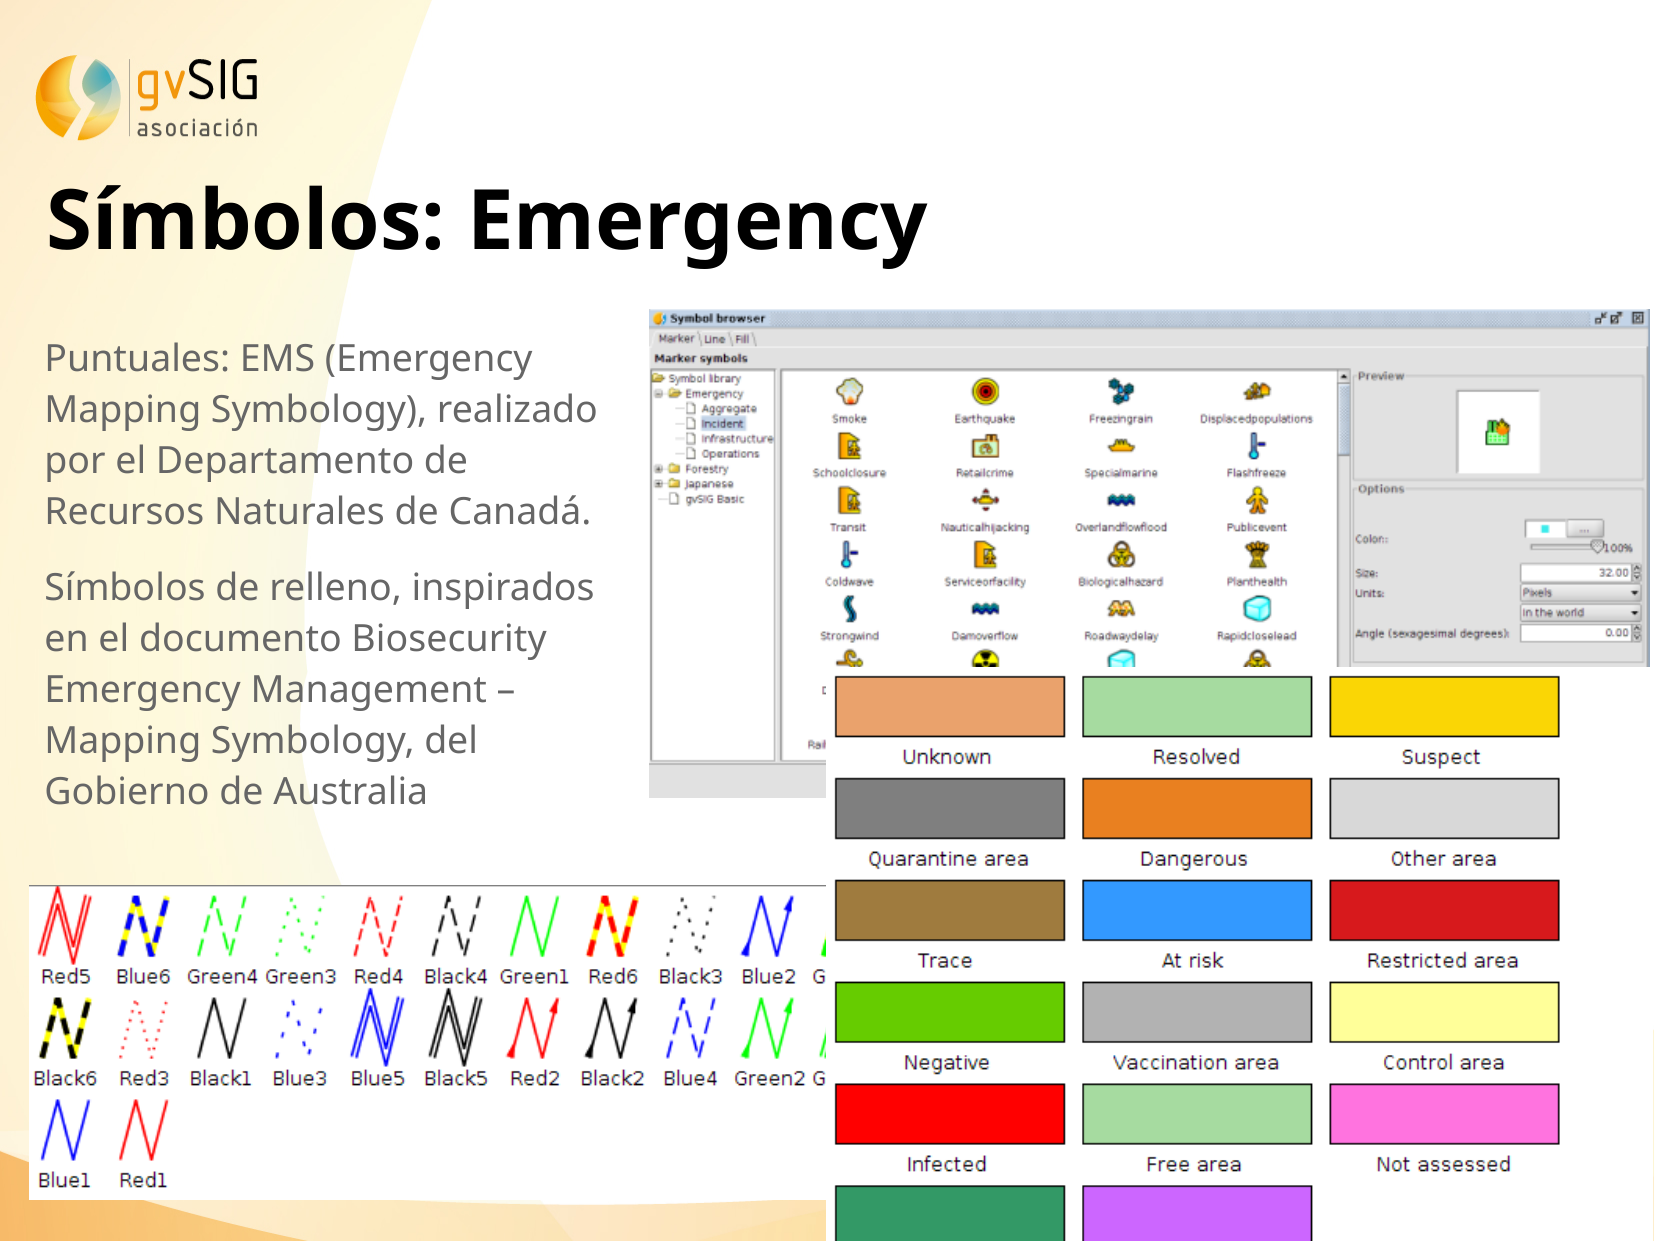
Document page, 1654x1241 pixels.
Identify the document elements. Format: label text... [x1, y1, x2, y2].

title Símbolos: Emergency [46, 170, 1534, 265]
picture [0, 0, 1654, 1241]
text_box Puntuales: EMS (Emergency Mapping Symbology), realizado por el Departamento de Recursos Naturales de Canadá. Símbolos de relleno, inspirados en el documento Biosecurity Emergency Management – Mapping Symbology, del Gobierno de Australia [29, 323, 650, 744]
